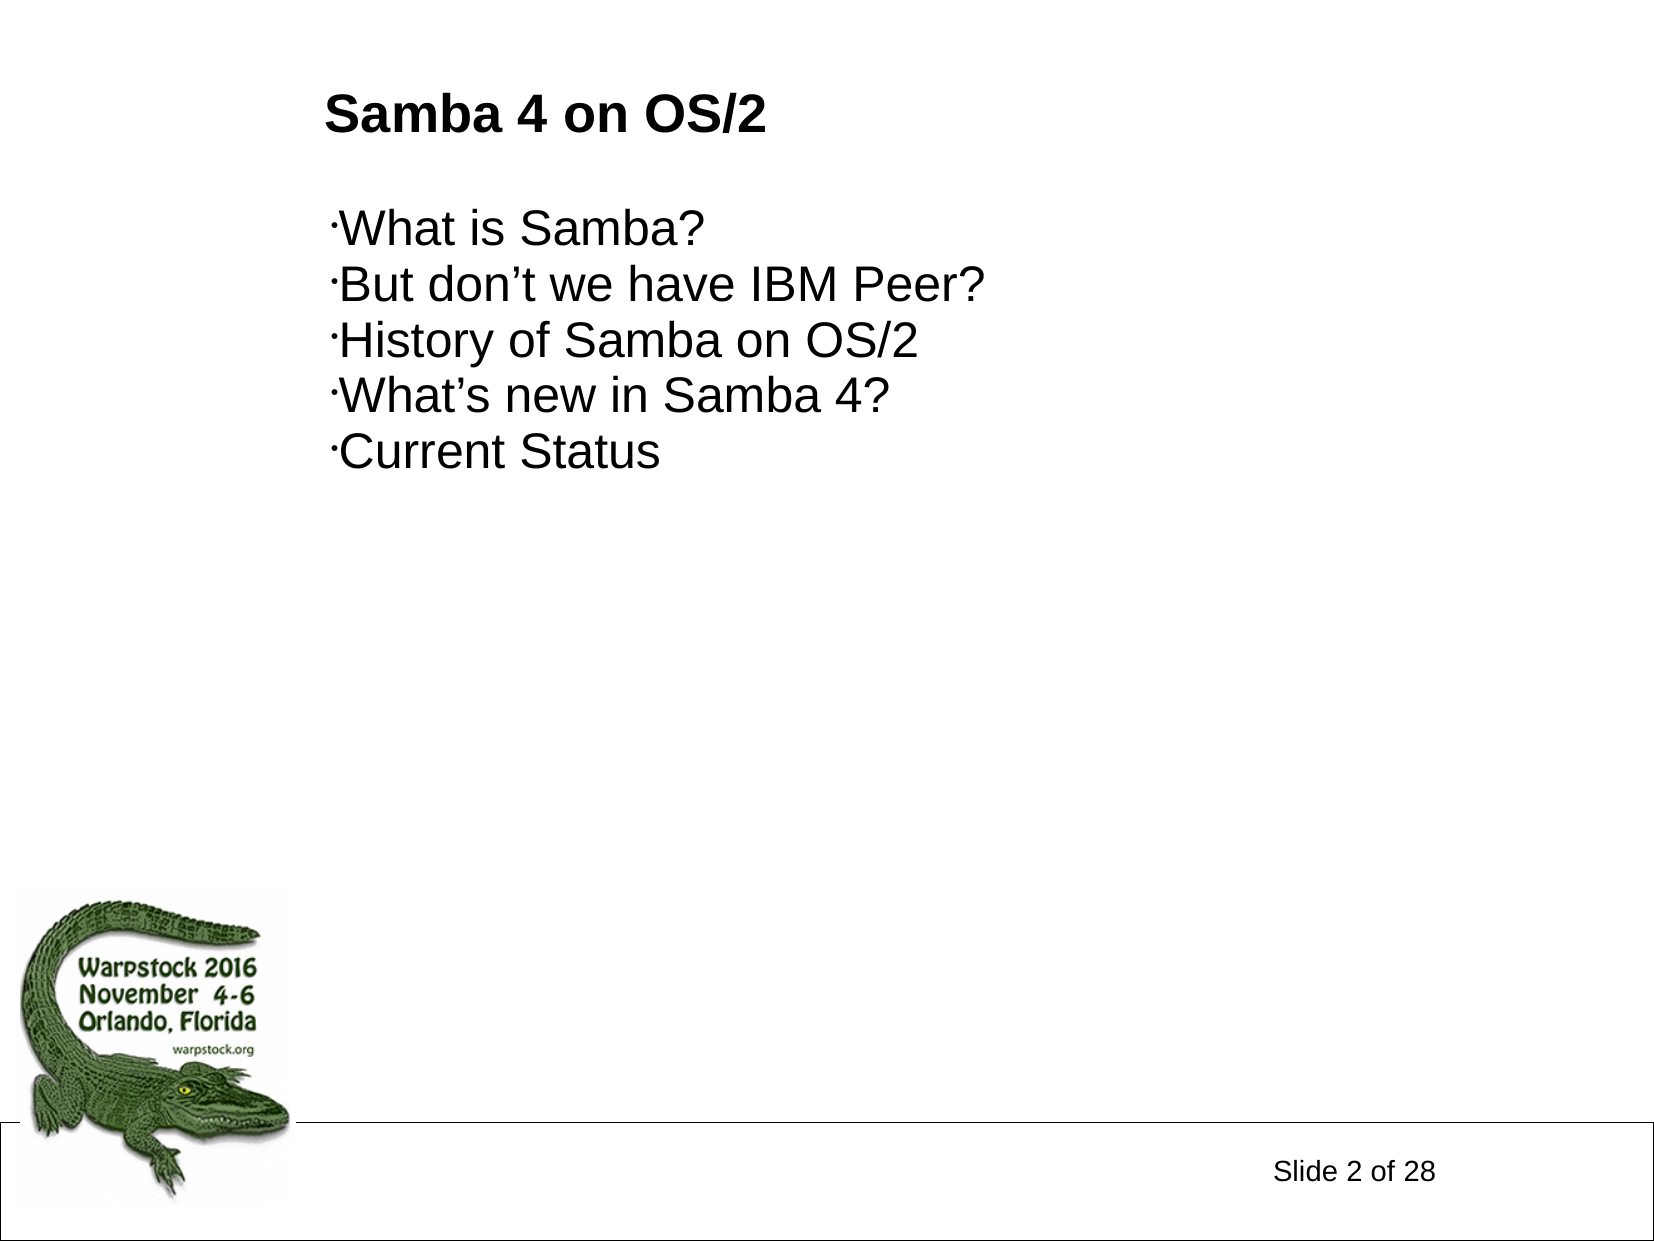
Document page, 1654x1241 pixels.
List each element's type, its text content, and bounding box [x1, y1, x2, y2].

picture [20, 888, 296, 1211]
title Samba 4 on OS/2 [324, 49, 1571, 178]
subtitle What is Samba? But don’t we have IBM Peer? History of Samba on OS/2 What’s new in Samba 4? Current Status [318, 200, 1565, 1004]
